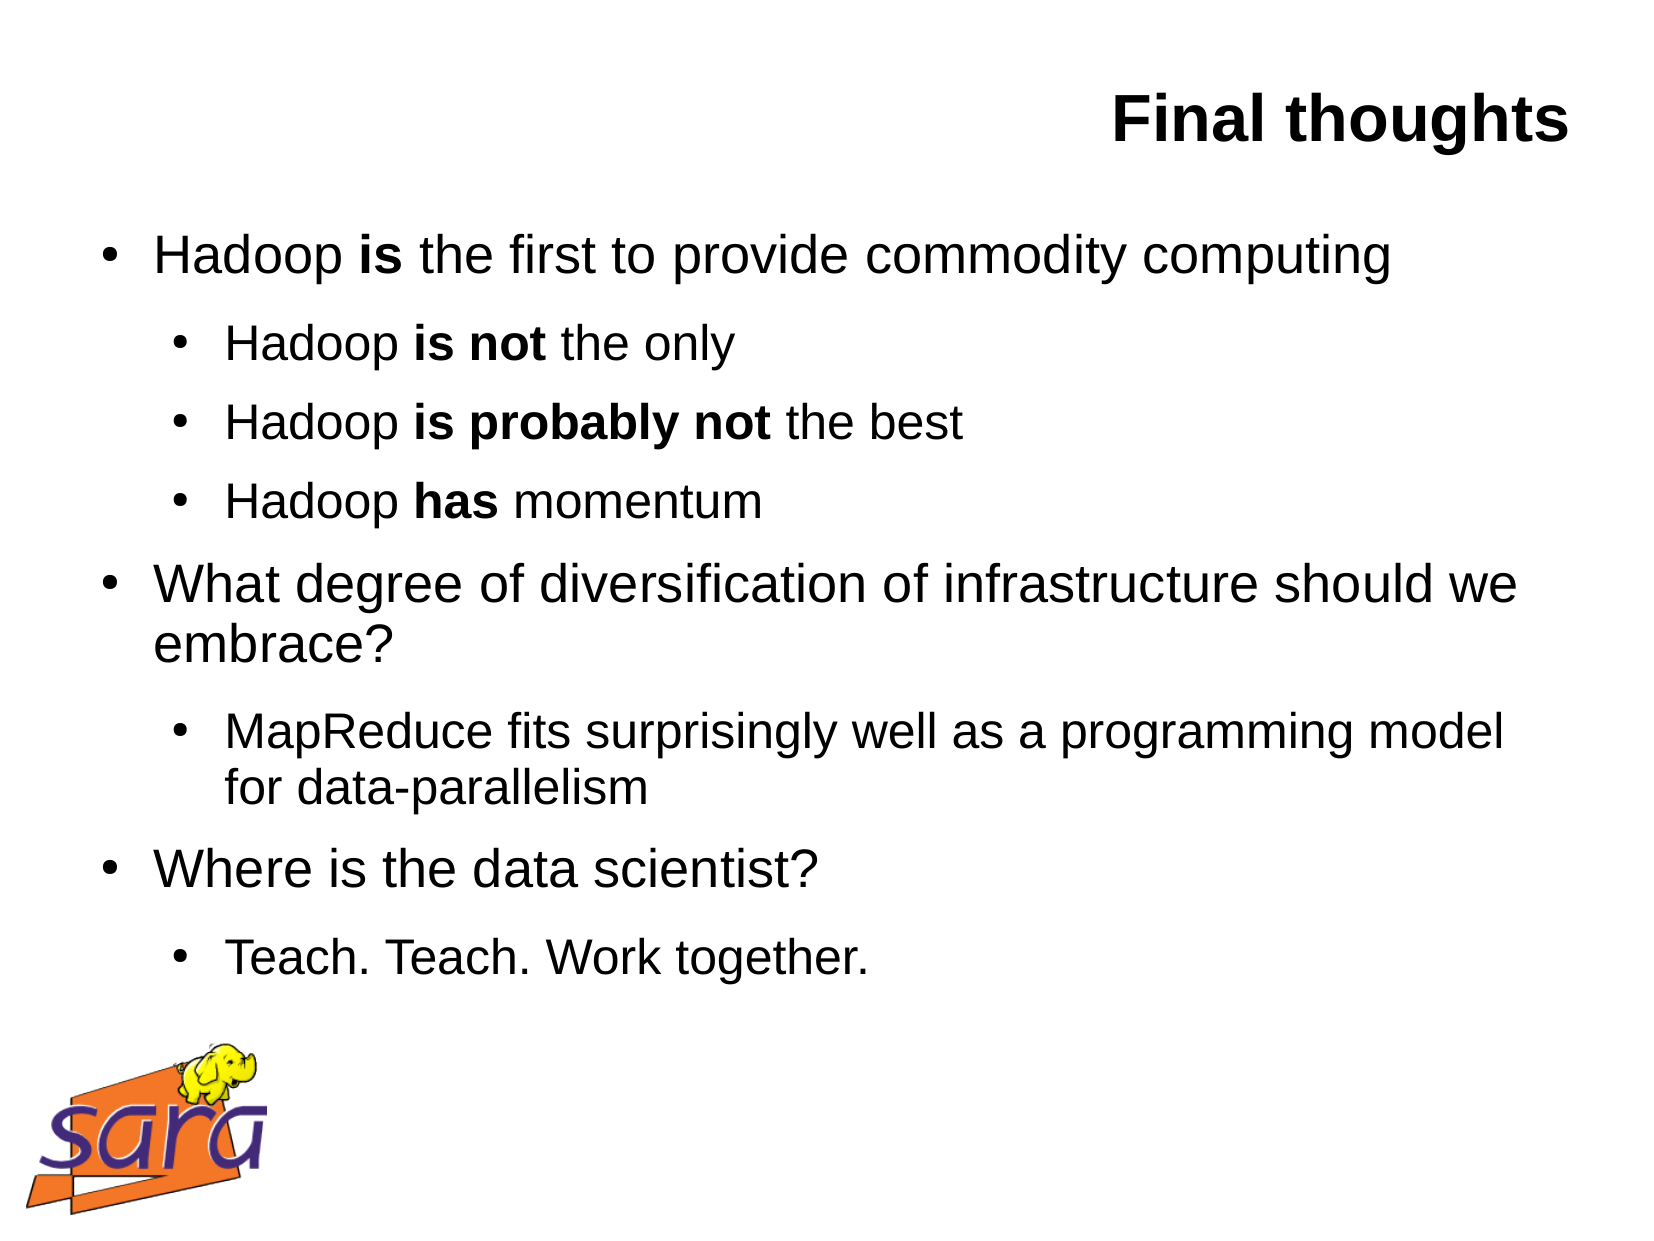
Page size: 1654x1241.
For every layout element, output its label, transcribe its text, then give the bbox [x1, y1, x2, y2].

picture [26, 1029, 267, 1215]
title Final thoughts [82, 56, 1571, 181]
list Hadoop is the first to provide commodity computing Hadoop is not the only Hadoop is probably not the best Hadoop has momentum What degree of diversification of infrastructure should we embrace? MapReduce fits surprisingly well as a programming model for data-parallelism Where is the data scientist? Teach. Teach. Work together. [82, 225, 1571, 1044]
